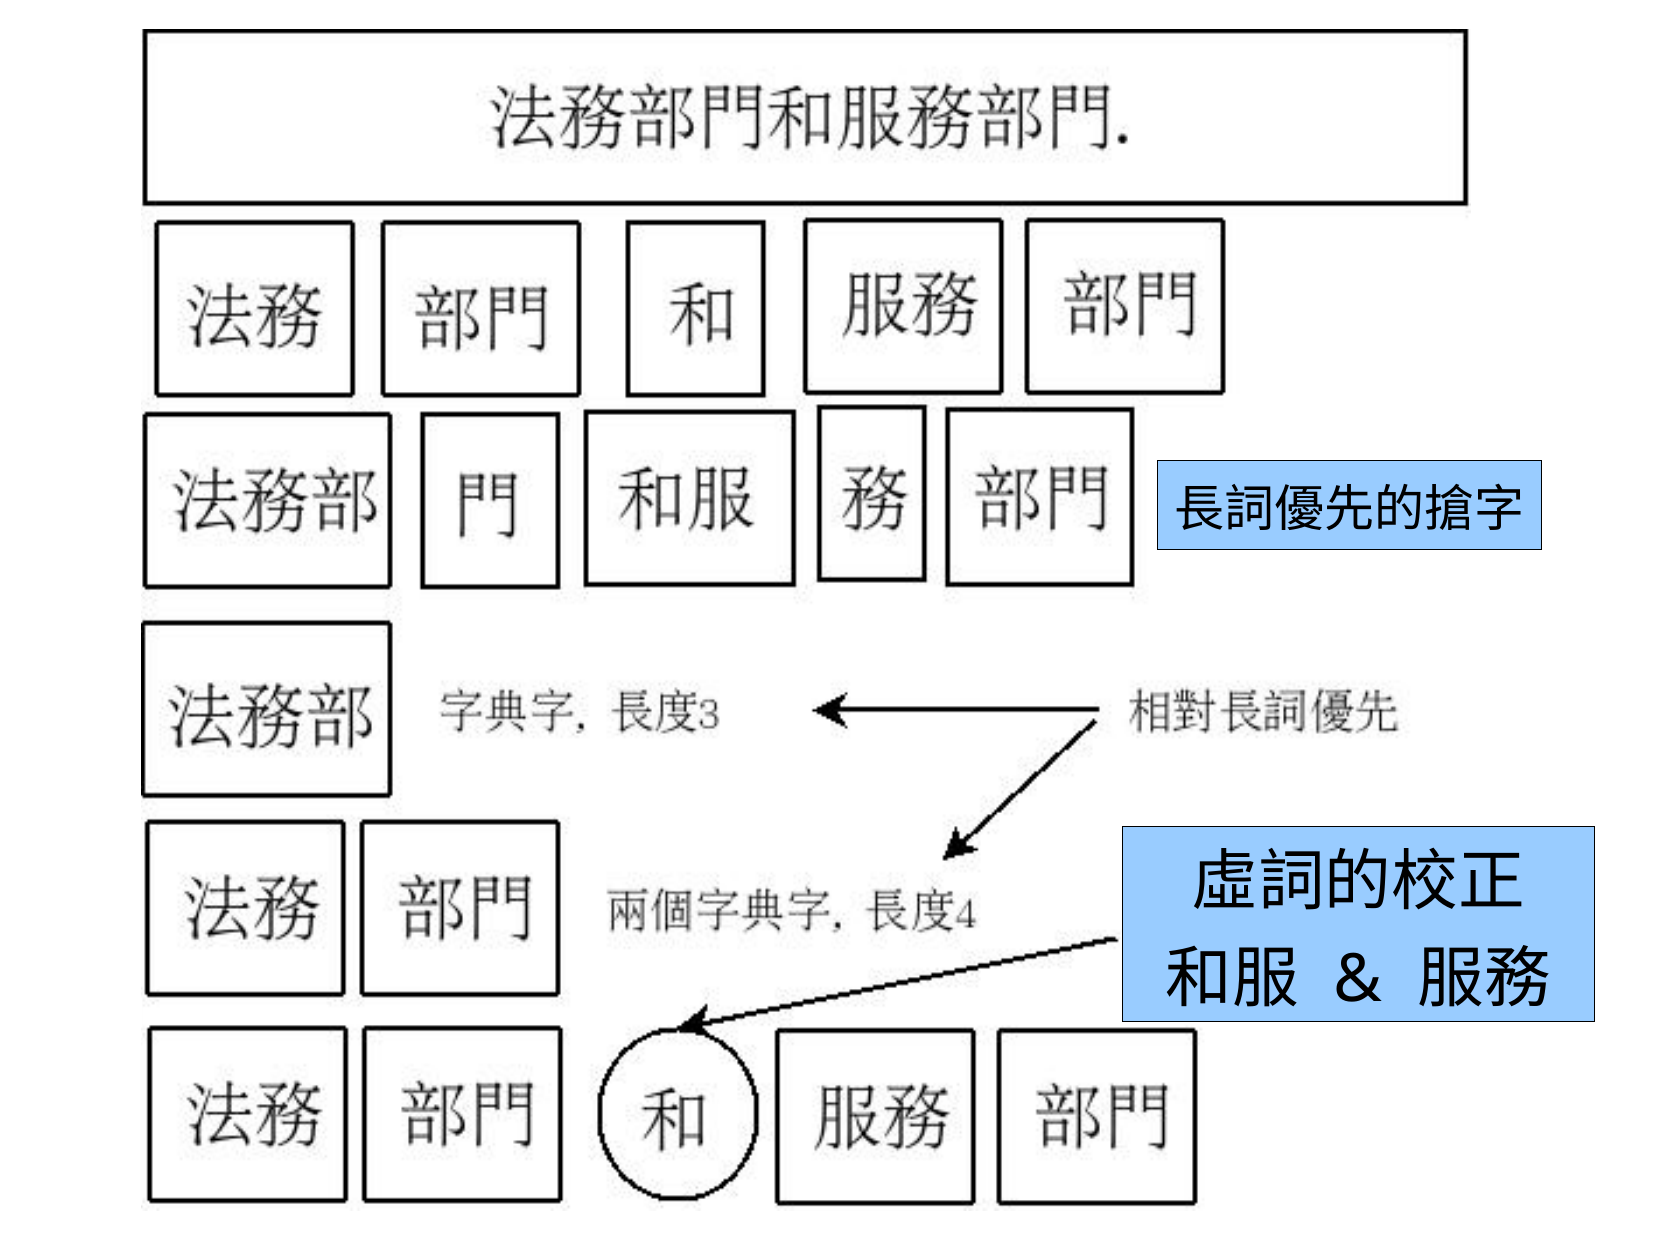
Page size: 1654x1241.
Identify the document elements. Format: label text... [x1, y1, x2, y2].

picture [141, 29, 1471, 1211]
text_box 長詞優先的搶字 [1157, 460, 1542, 550]
text_box 虛詞的校正 和服 & 服務 [1122, 826, 1595, 1022]
